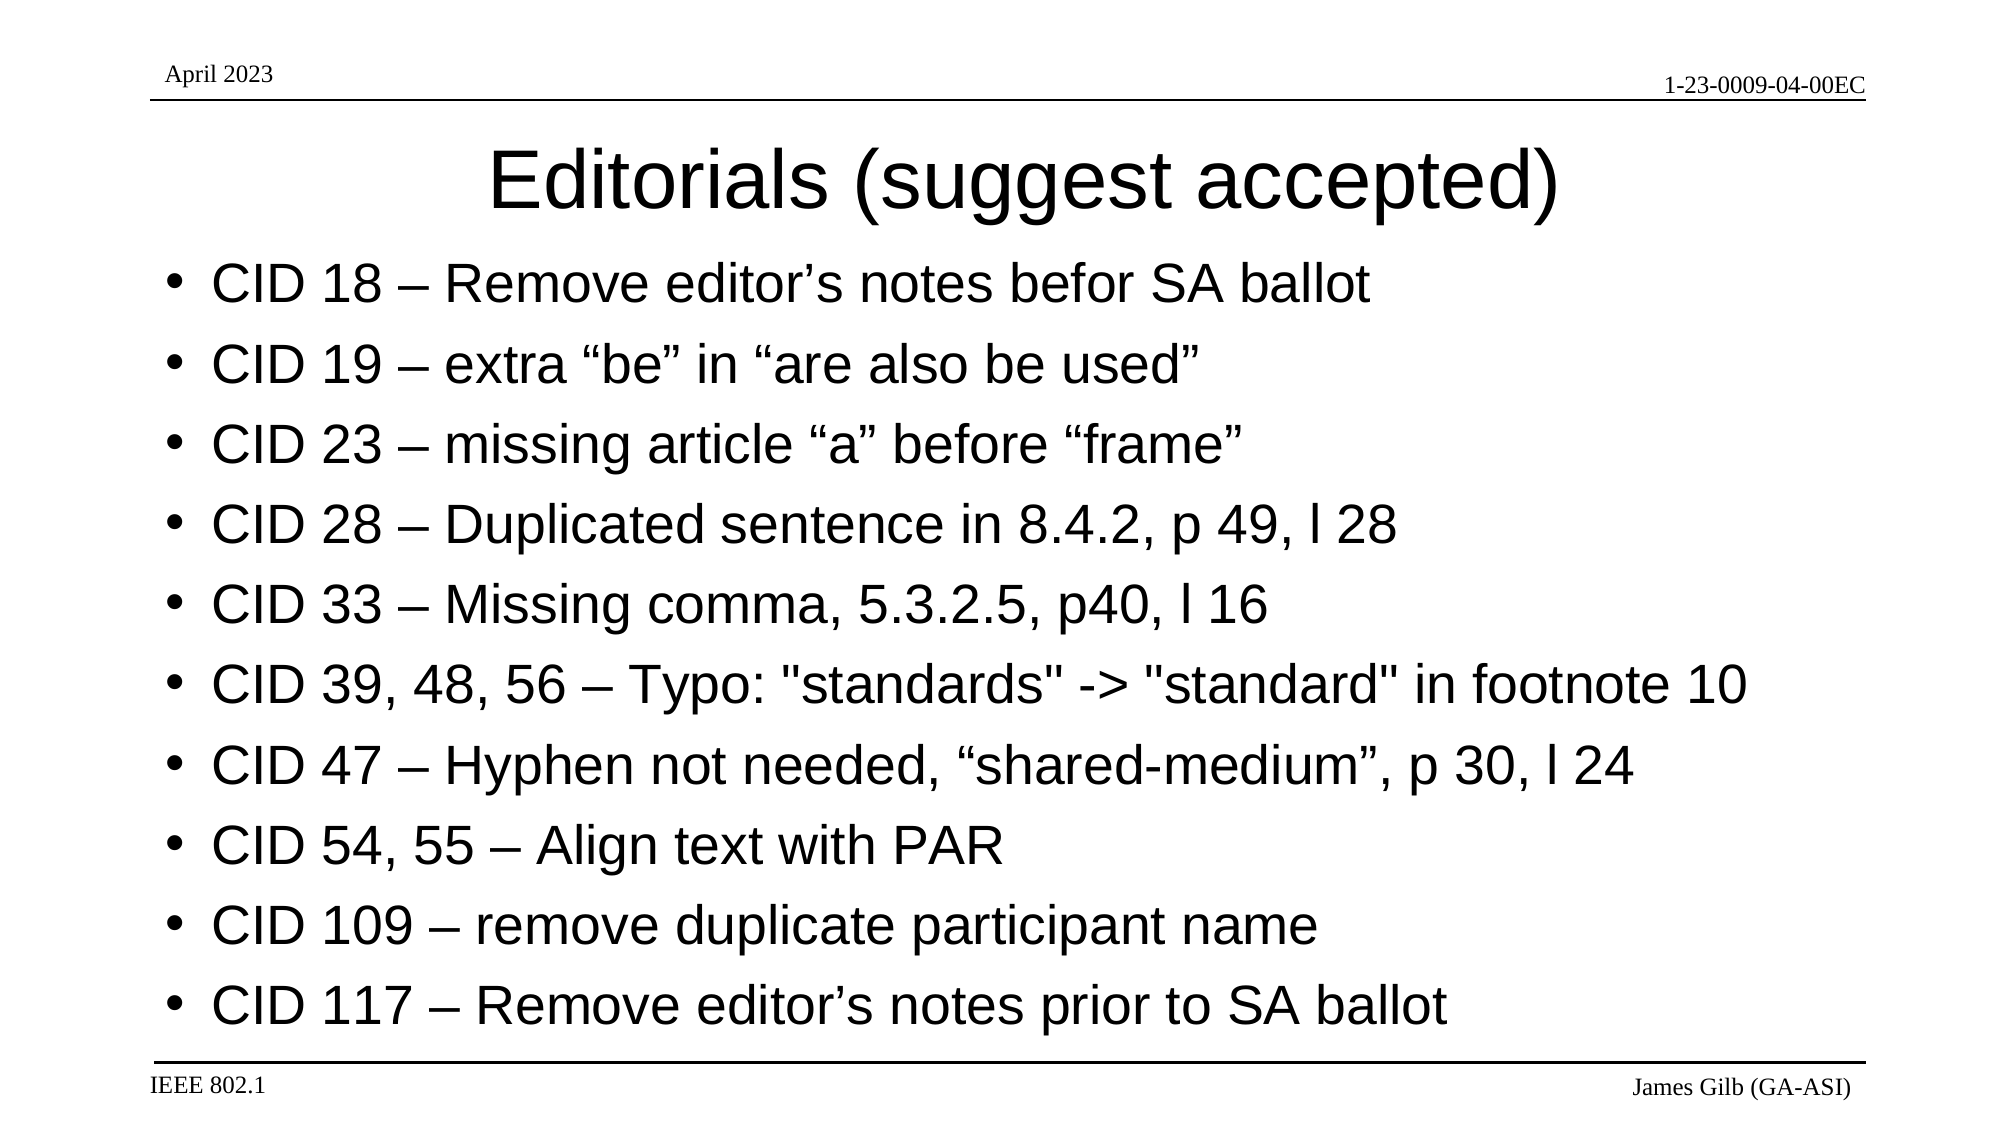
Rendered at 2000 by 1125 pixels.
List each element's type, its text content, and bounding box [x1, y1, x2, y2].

list CID 18 – Remove editor’s notes befor SA ballot CID 19 – extra “be” in “are also be used” CID 23 – missing article “a” before “frame” CID 28 – Duplicated sentence in 8.4.2, p 49, l 28 CID 33 – Missing comma, 5.3.2.5, p40, l 16 CID 39, 48, 56 – Typo: "standards" -> "standard" in footnote 10 CID 47 – Hyphen not needed, “shared-medium”, p 30, l 24 CID 54, 55 – Align text with PAR CID 109 – remove duplicate participant name CID 117 – Remove editor’s notes prior to SA ballot [149, 239, 1900, 1051]
title Editorials (suggest accepted) [149, 112, 1900, 238]
